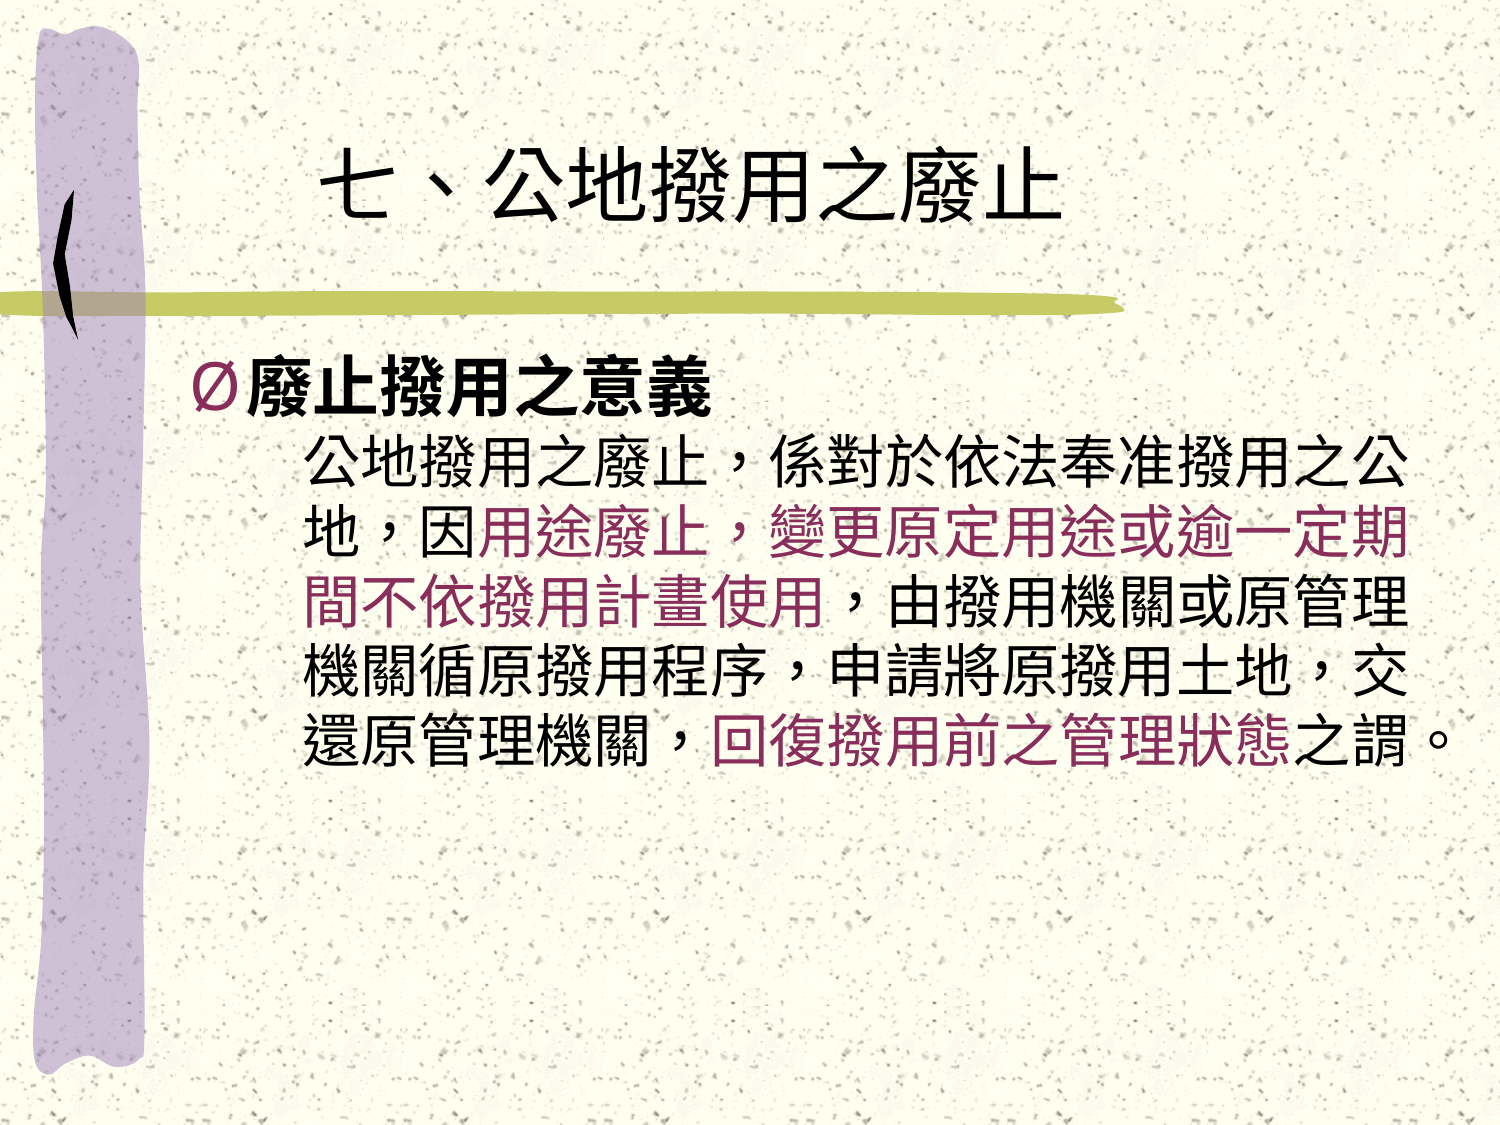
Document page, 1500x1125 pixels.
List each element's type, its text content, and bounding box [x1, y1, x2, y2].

title 七、公地撥用之廢止 [301, 125, 1215, 241]
list 廢止撥用之意義 公地撥用之廢止，係對於依法奉准撥用之公地，因用途廢止，變更原定用途或逾一定期間不依撥用計畫使用，由撥用機關或原管理機關循原撥用程序，申請將原撥用土地，交還原管理機關，回復撥用前之管理狀態之謂。 [174, 337, 1450, 1013]
